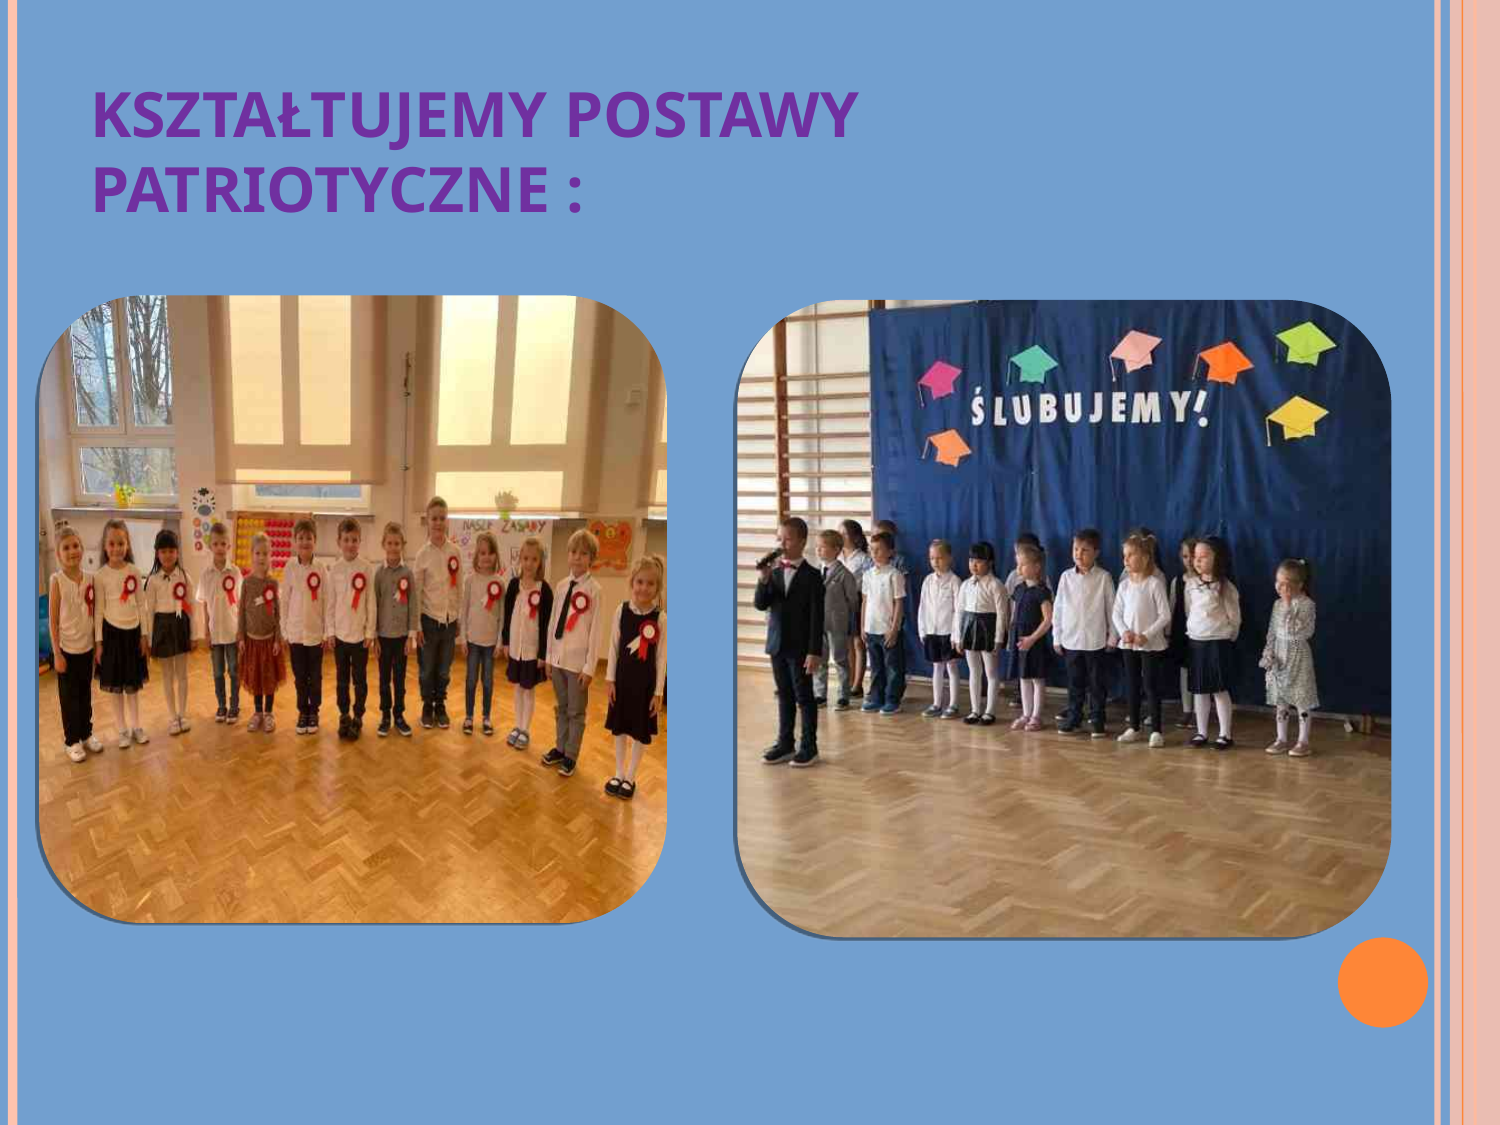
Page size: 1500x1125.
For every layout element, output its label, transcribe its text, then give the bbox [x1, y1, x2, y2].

text_box [737, 299, 1392, 938]
text_box [39, 295, 667, 924]
title KSZTAŁTUJEMY POSTAWY PATRIOTYCZNE : [75, 45, 1300, 233]
